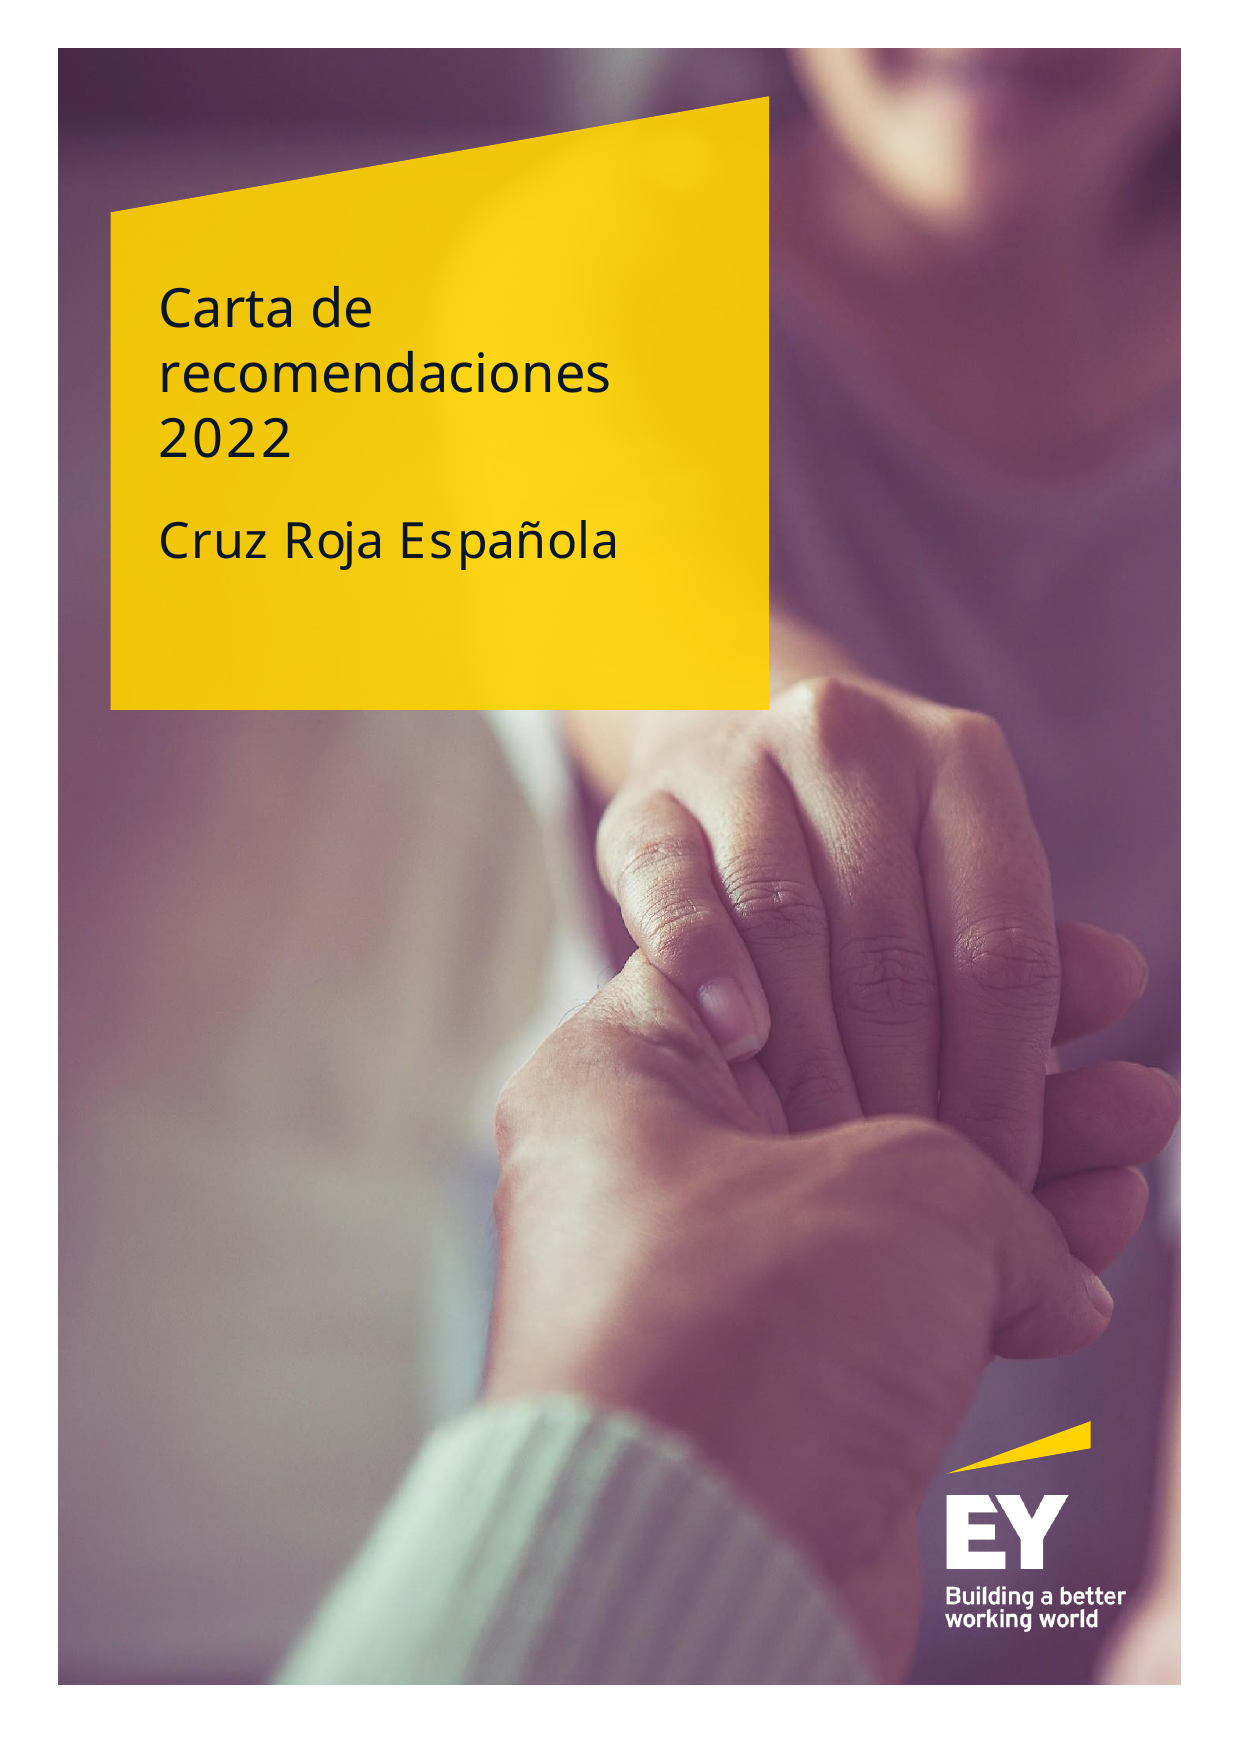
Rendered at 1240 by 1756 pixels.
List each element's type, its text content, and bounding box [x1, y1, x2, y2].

text_box [110, 96, 770, 710]
text_box [946, 1421, 1091, 1474]
picture [58, 49, 1181, 1686]
text_box Carta de recomendaciones 2022 Cruz Roja Española [156, 271, 701, 506]
